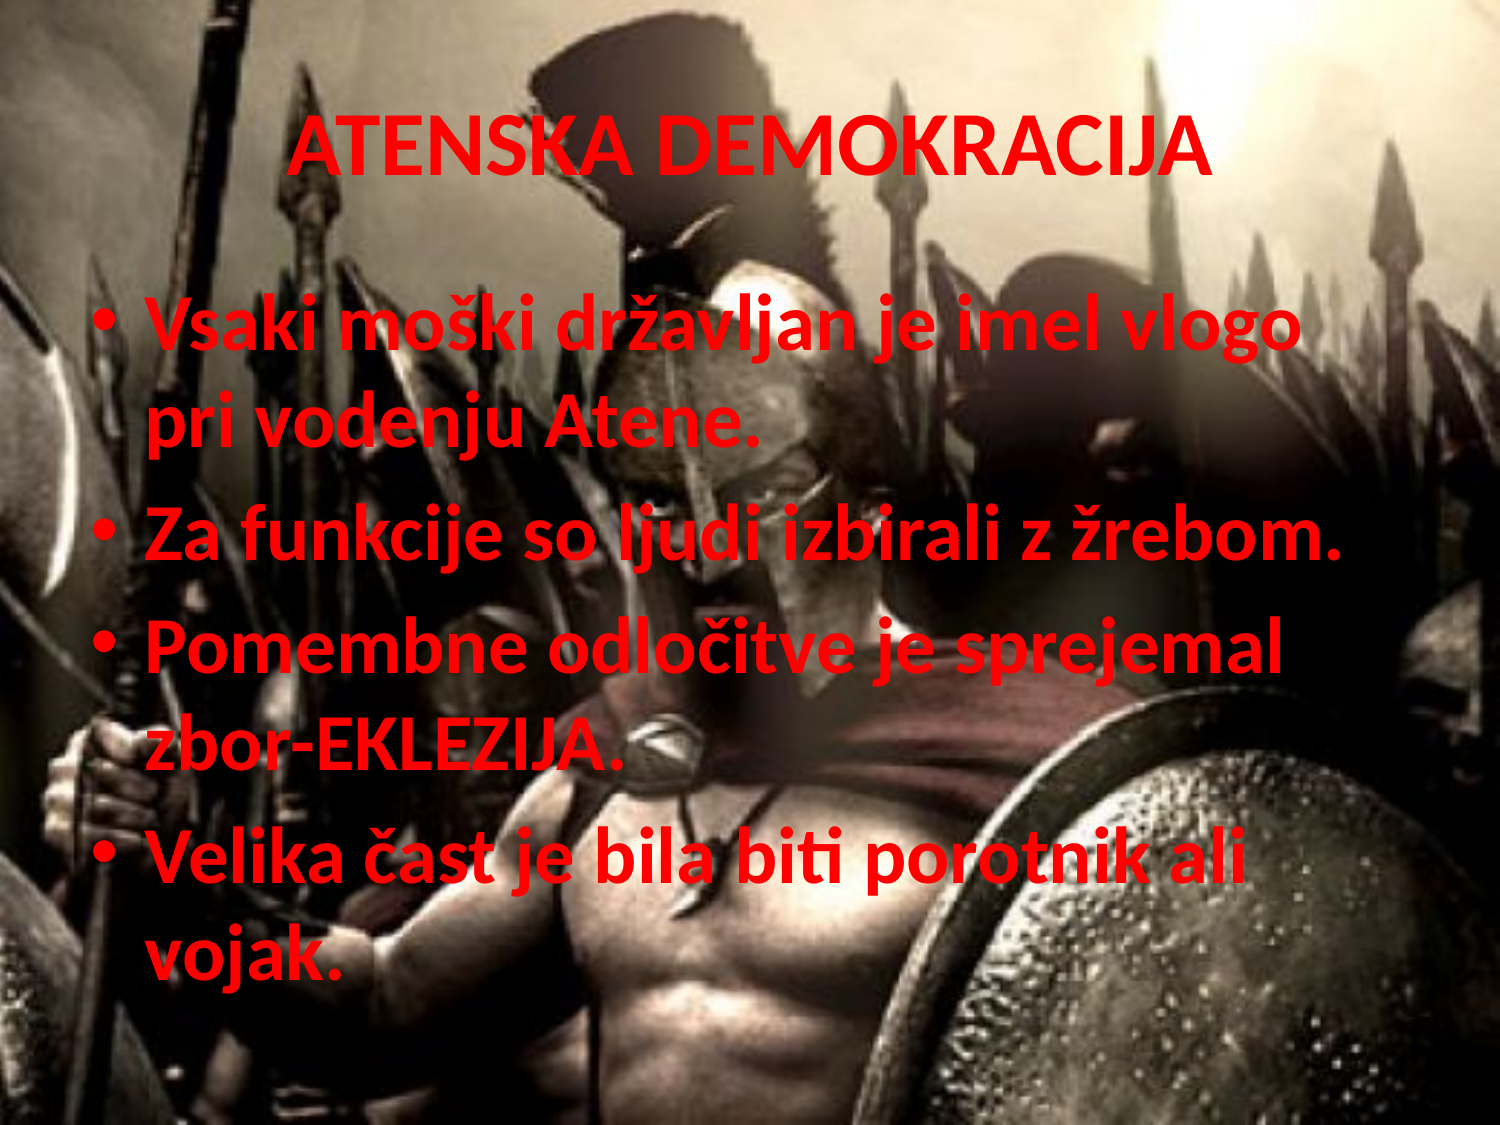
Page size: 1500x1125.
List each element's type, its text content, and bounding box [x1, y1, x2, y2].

picture [0, 0, 1500, 1125]
list Vsaki moški državljan je imel vlogo pri vodenju Atene. Za funkcije so ljudi izbirali z žrebom. Pomembne odločitve je sprejemal zbor-EKLEZIJA. Velika čast je bila biti porotnik ali vojak. [75, 262, 1425, 1005]
title ATENSKA DEMOKRACIJA [75, 45, 1425, 233]
